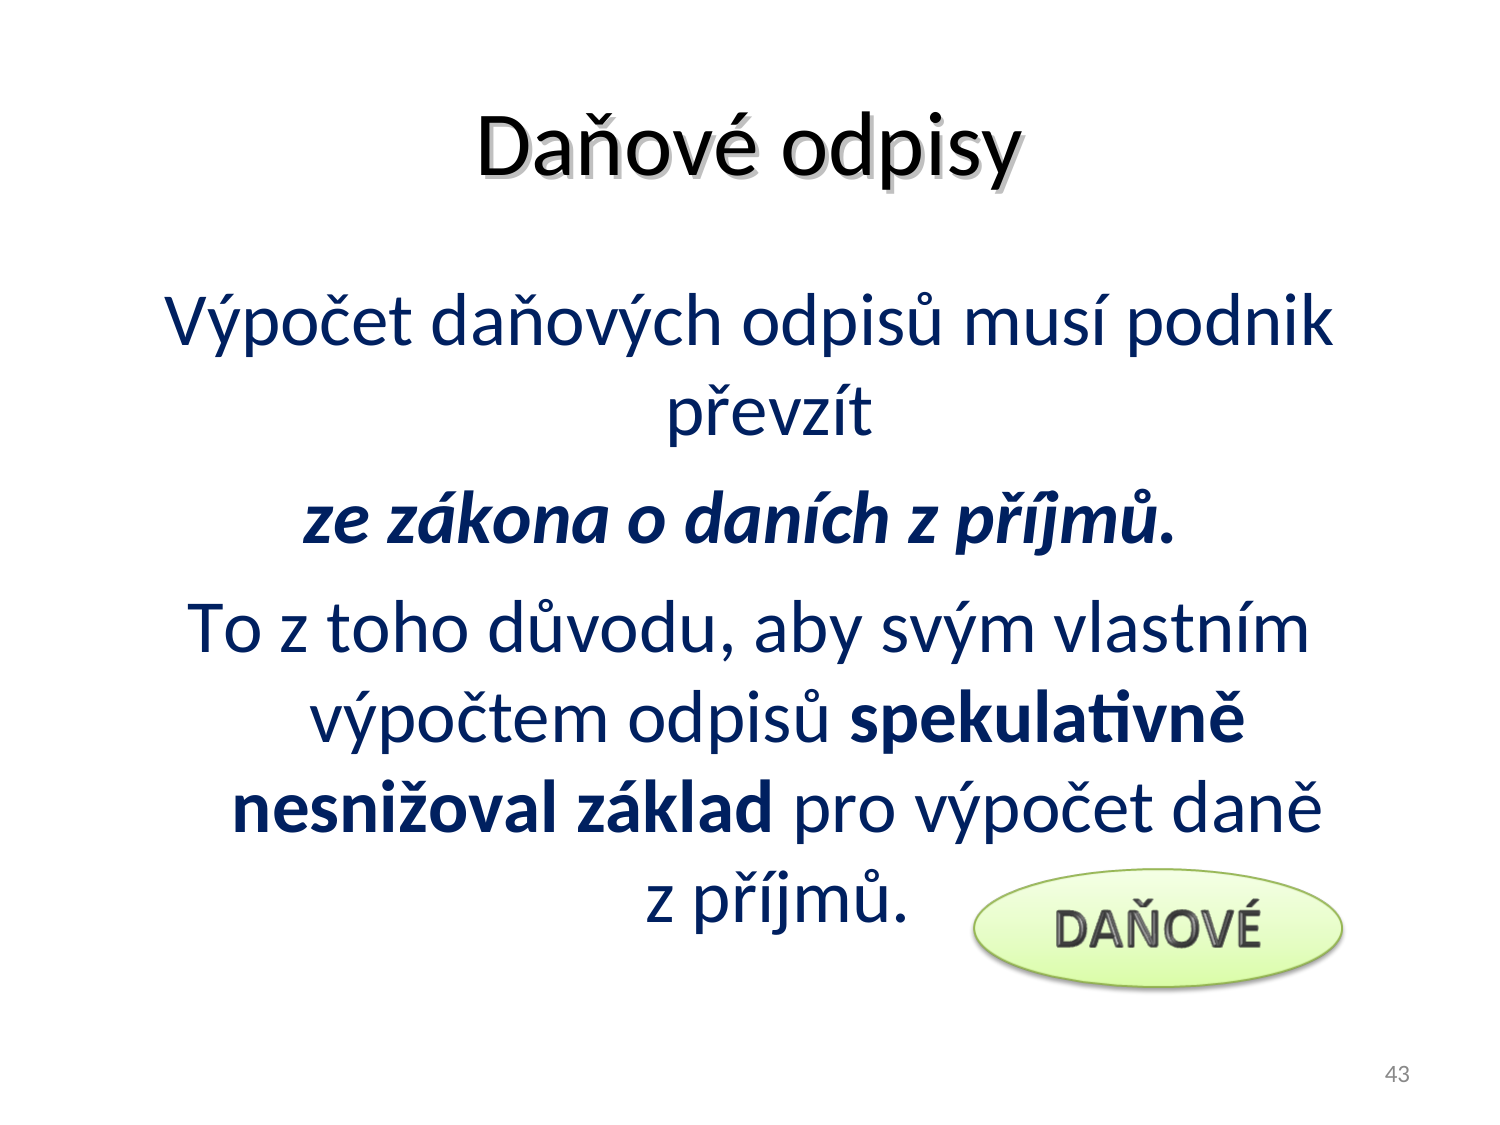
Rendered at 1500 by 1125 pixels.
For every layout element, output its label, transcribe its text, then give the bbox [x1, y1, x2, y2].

text_box <číslo> [1074, 1042, 1426, 1103]
list Výpočet daňových odpisů musí podnik převzít ze zákona o daních z příjmů. To z toho důvodu, aby svým vlastním výpočtem odpisů spekulativně nesnižoval základ pro výpočet daně z příjmů. [75, 262, 1426, 1054]
picture [965, 863, 1351, 999]
title Daňové odpisy [75, 45, 1426, 233]
